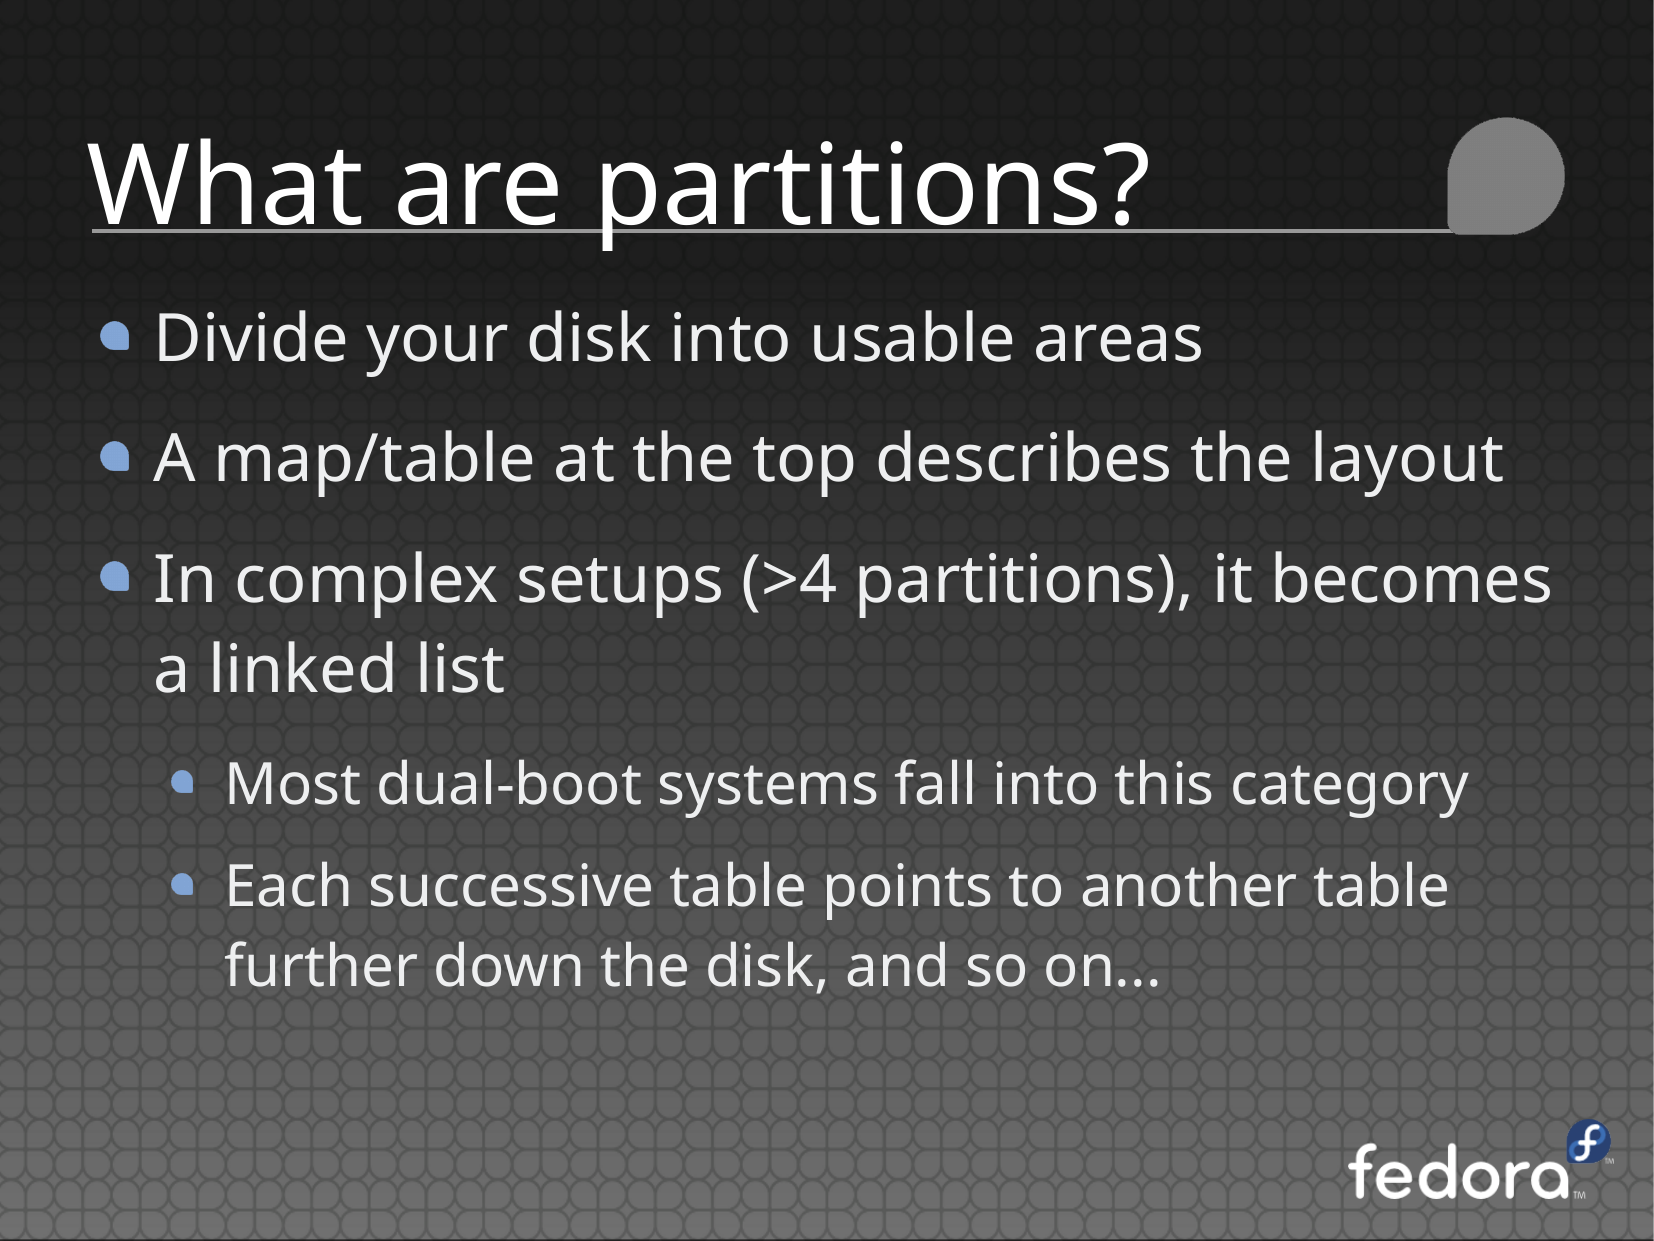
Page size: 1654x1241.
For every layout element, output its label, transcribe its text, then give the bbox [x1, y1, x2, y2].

list Divide your disk into usable areas A map/table at the top describes the layout In complex setups (>4 partitions), it becomes a linked list Most dual-boot systems fall into this category Each successive table points to another table further down the disk, and so on... [82, 290, 1571, 1111]
picture [0, 0, 1654, 1241]
title What are partitions? [86, 110, 1576, 251]
